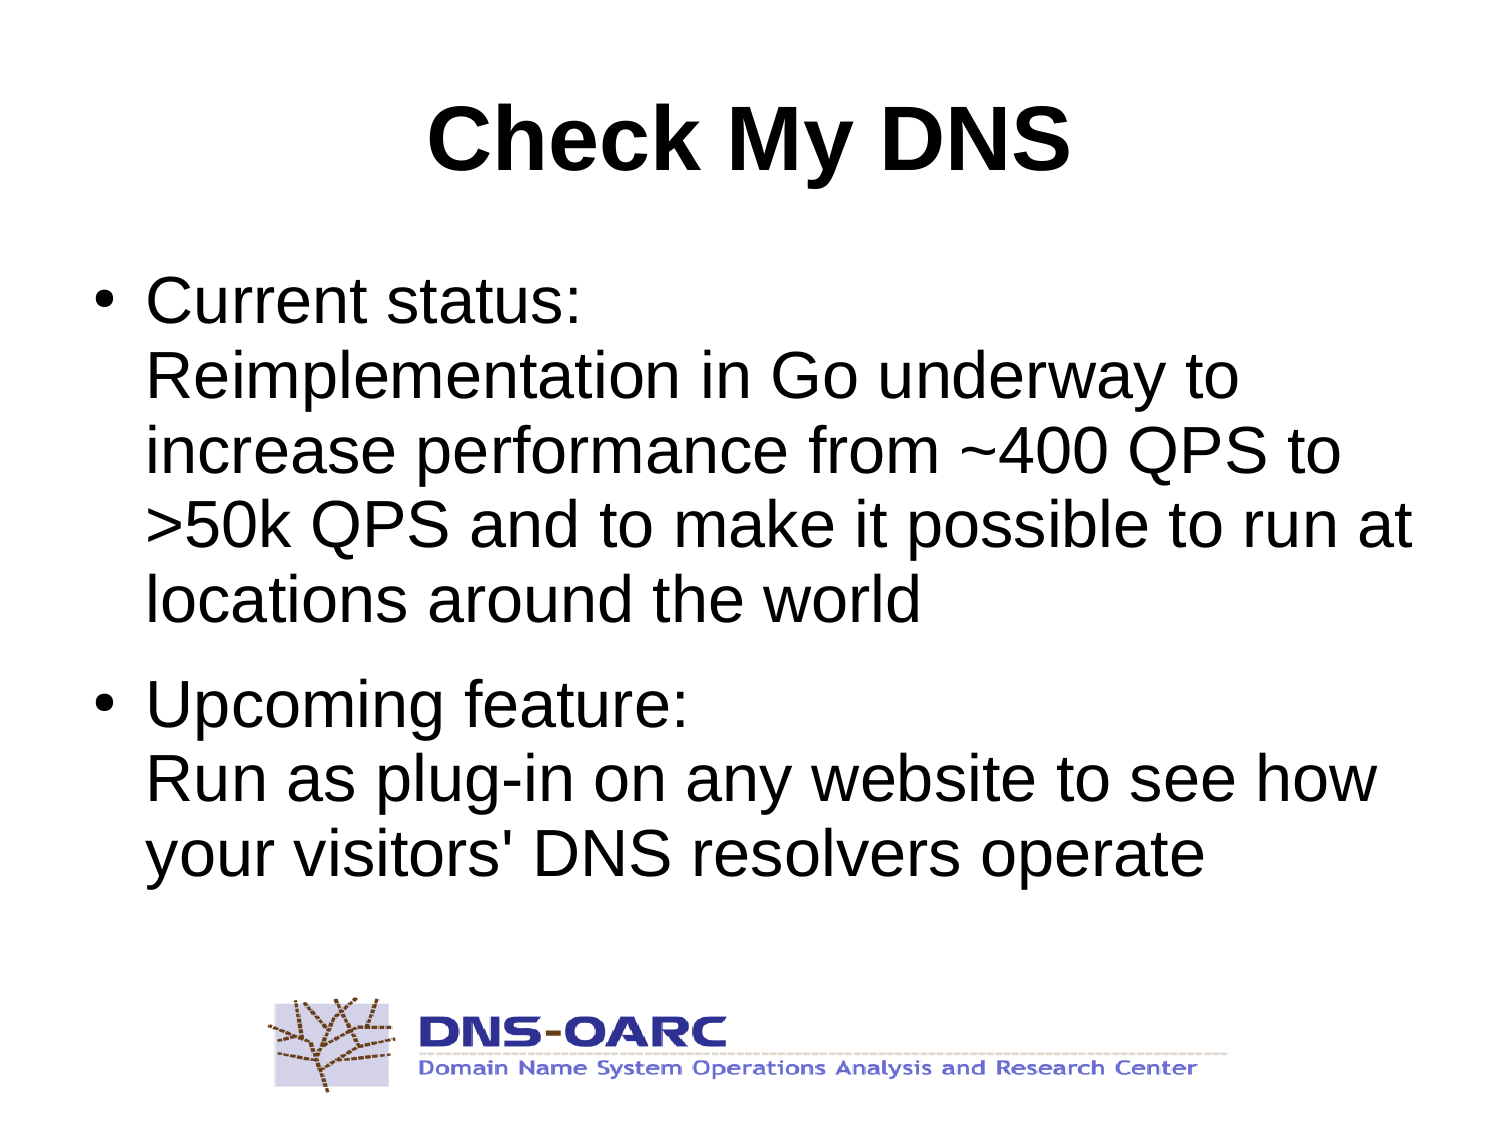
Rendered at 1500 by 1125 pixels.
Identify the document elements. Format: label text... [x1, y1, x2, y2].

list Current status: Reimplementation in Go underway to increase performance from ~400 QPS to >50k QPS and to make it possible to run at locations around the world Upcoming feature: Run as plug-in on any website to see how your visitors' DNS resolvers operate [75, 263, 1425, 916]
picture [214, 991, 1259, 1099]
title Check My DNS [75, 44, 1425, 233]
